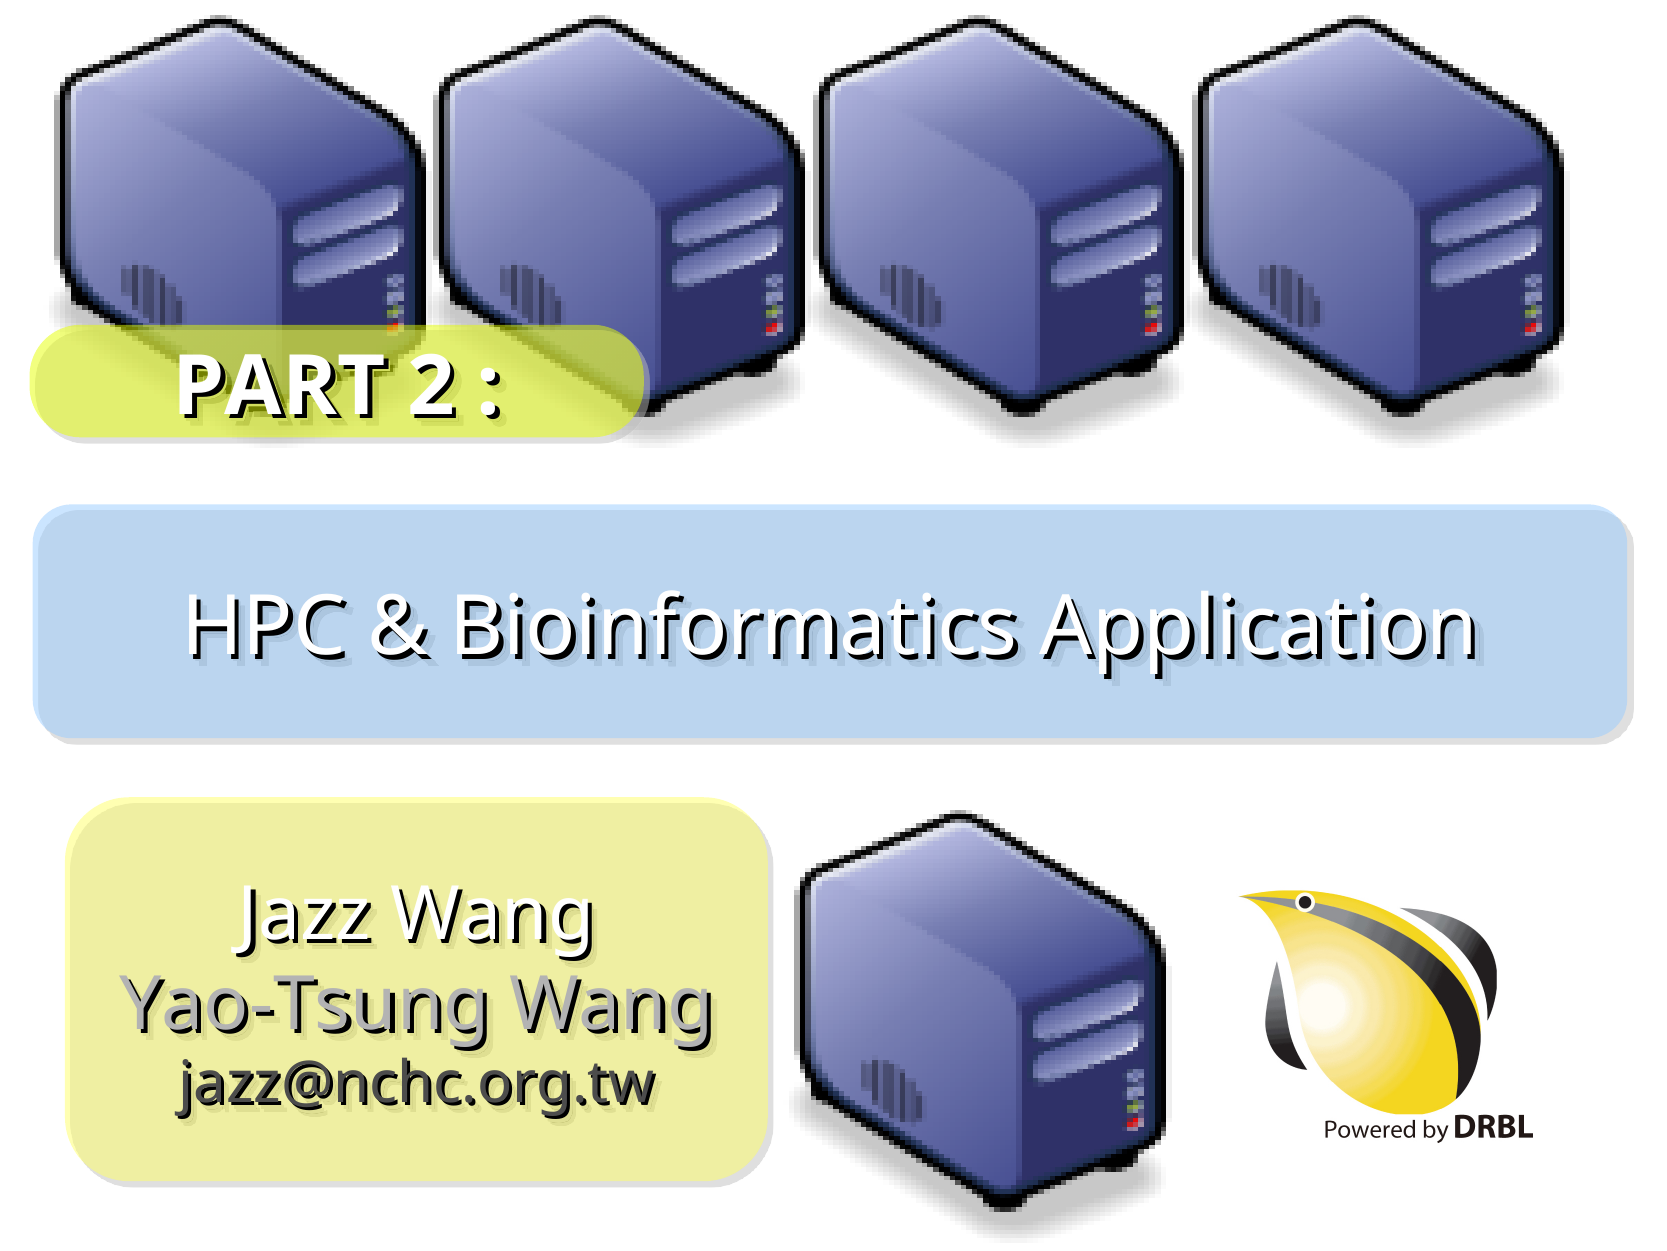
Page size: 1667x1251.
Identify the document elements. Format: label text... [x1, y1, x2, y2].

text_box HPC & Bioinformatics Application [32, 504, 1628, 739]
text_box PART 2 : [29, 324, 644, 438]
picture [27, 2, 1609, 502]
text_box Jazz Wang Yao-Tsung Wang jazz@nchc.org.tw [64, 797, 768, 1182]
picture [767, 797, 1211, 1251]
picture [1224, 874, 1548, 1152]
